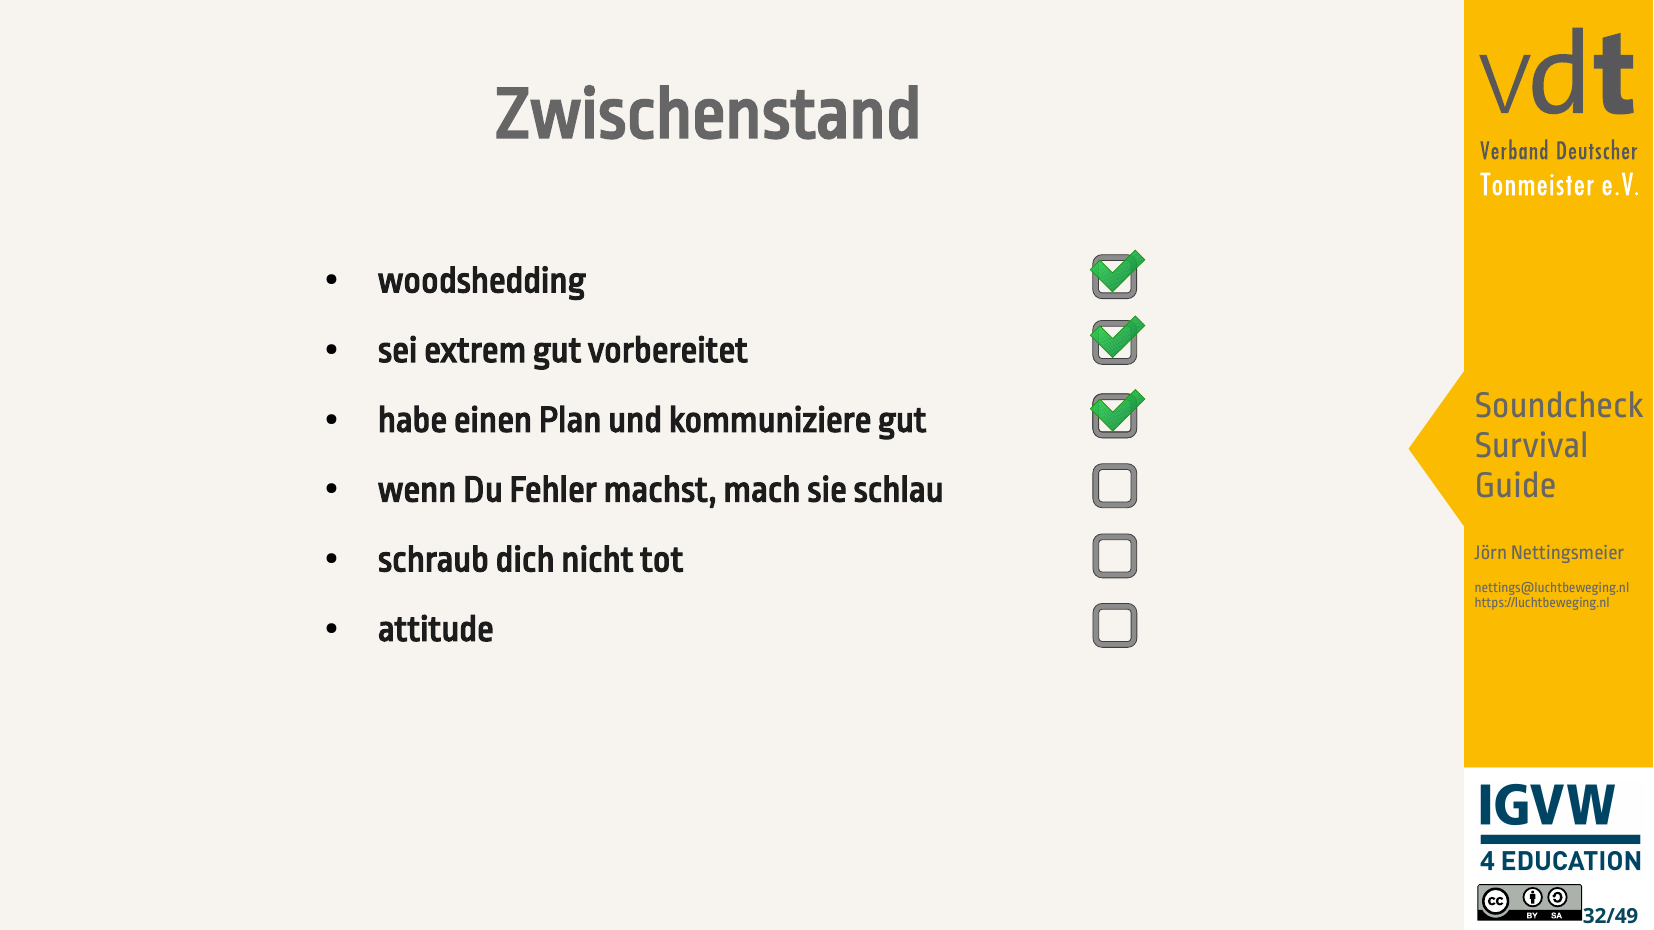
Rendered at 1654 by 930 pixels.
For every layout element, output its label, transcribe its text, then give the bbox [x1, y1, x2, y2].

picture [1477, 780, 1646, 882]
picture [1074, 233, 1156, 664]
list woodshedding sei extrem gut vorbereitet habe einen Plan und kommuniziere gut wenn Du Fehler machst, mach sie schlau schraub dich nicht tot attitude [307, 190, 1394, 697]
title Zwischenstand [82, 37, 1335, 193]
